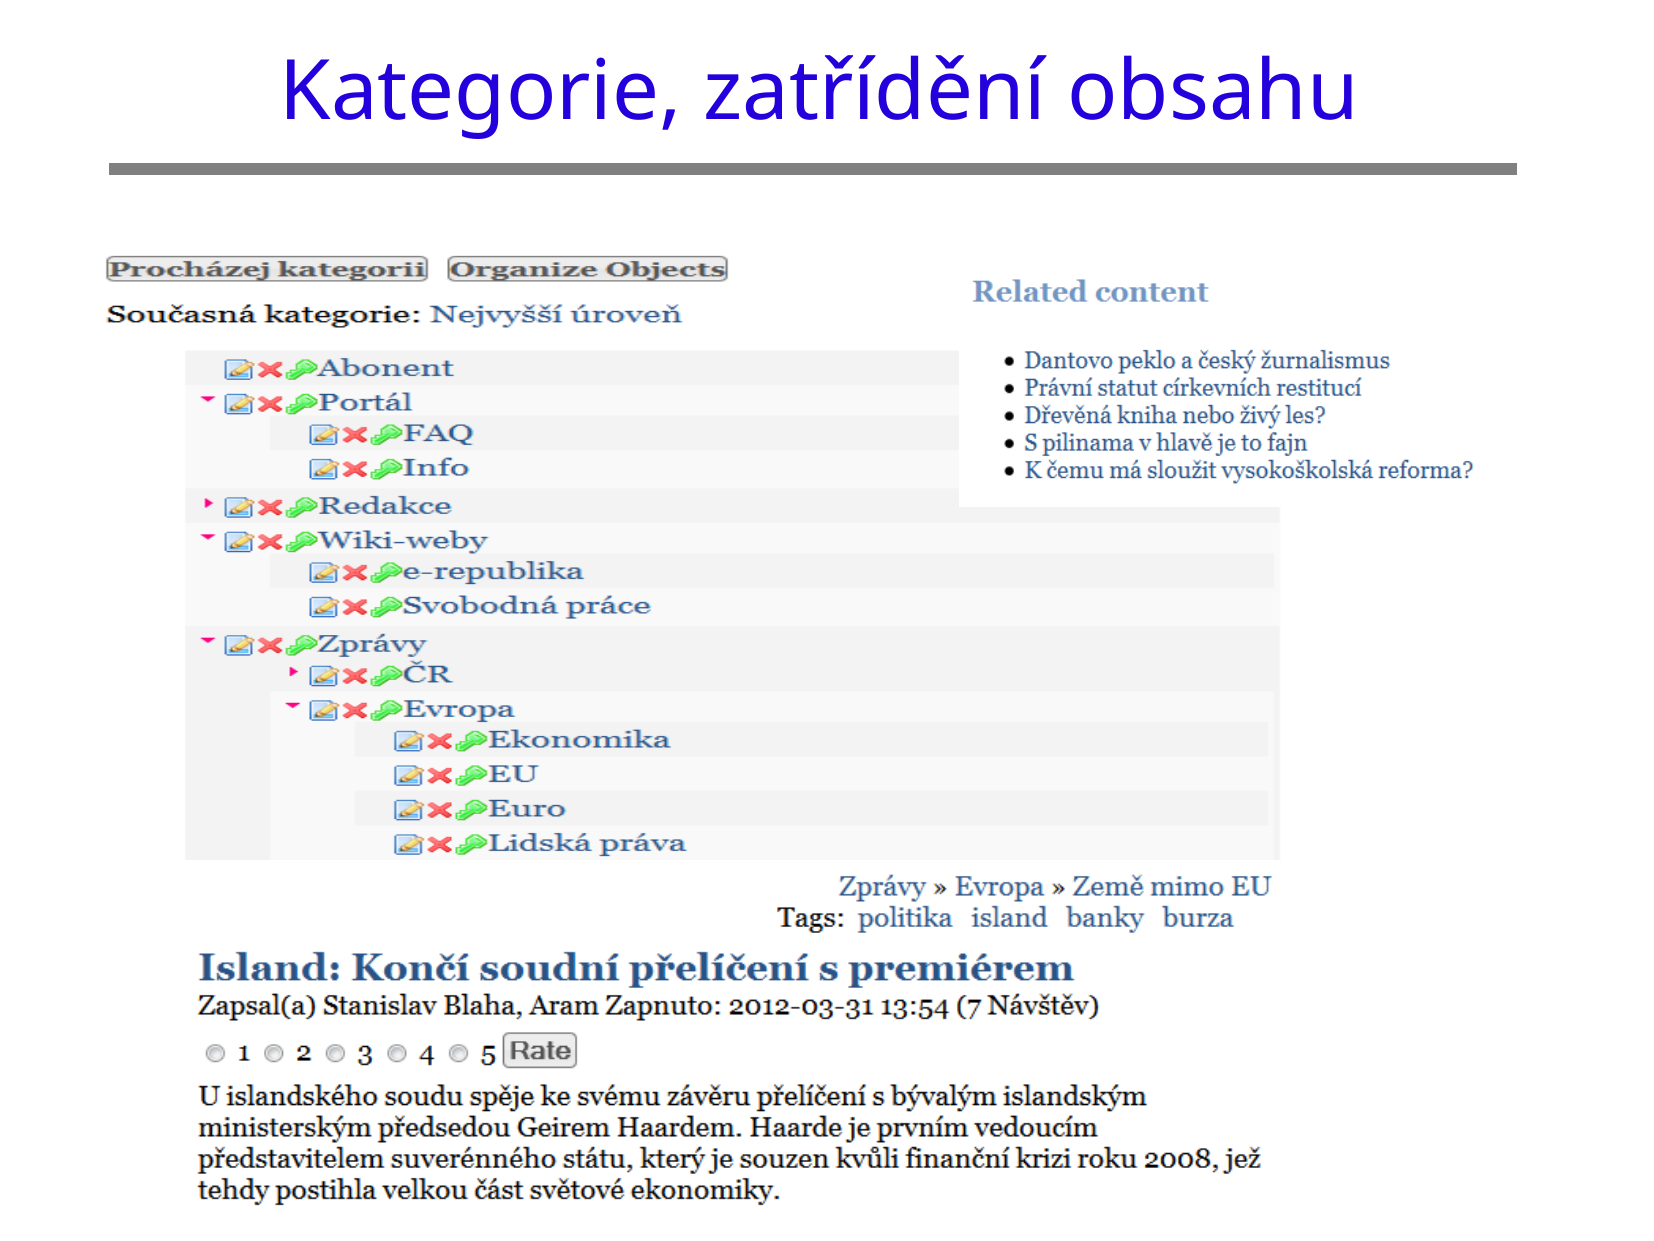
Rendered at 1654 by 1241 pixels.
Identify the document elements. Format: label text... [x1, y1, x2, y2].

picture [97, 243, 1543, 860]
title Kategorie, zatřídění obsahu [75, 39, 1564, 135]
picture [192, 869, 1286, 1223]
